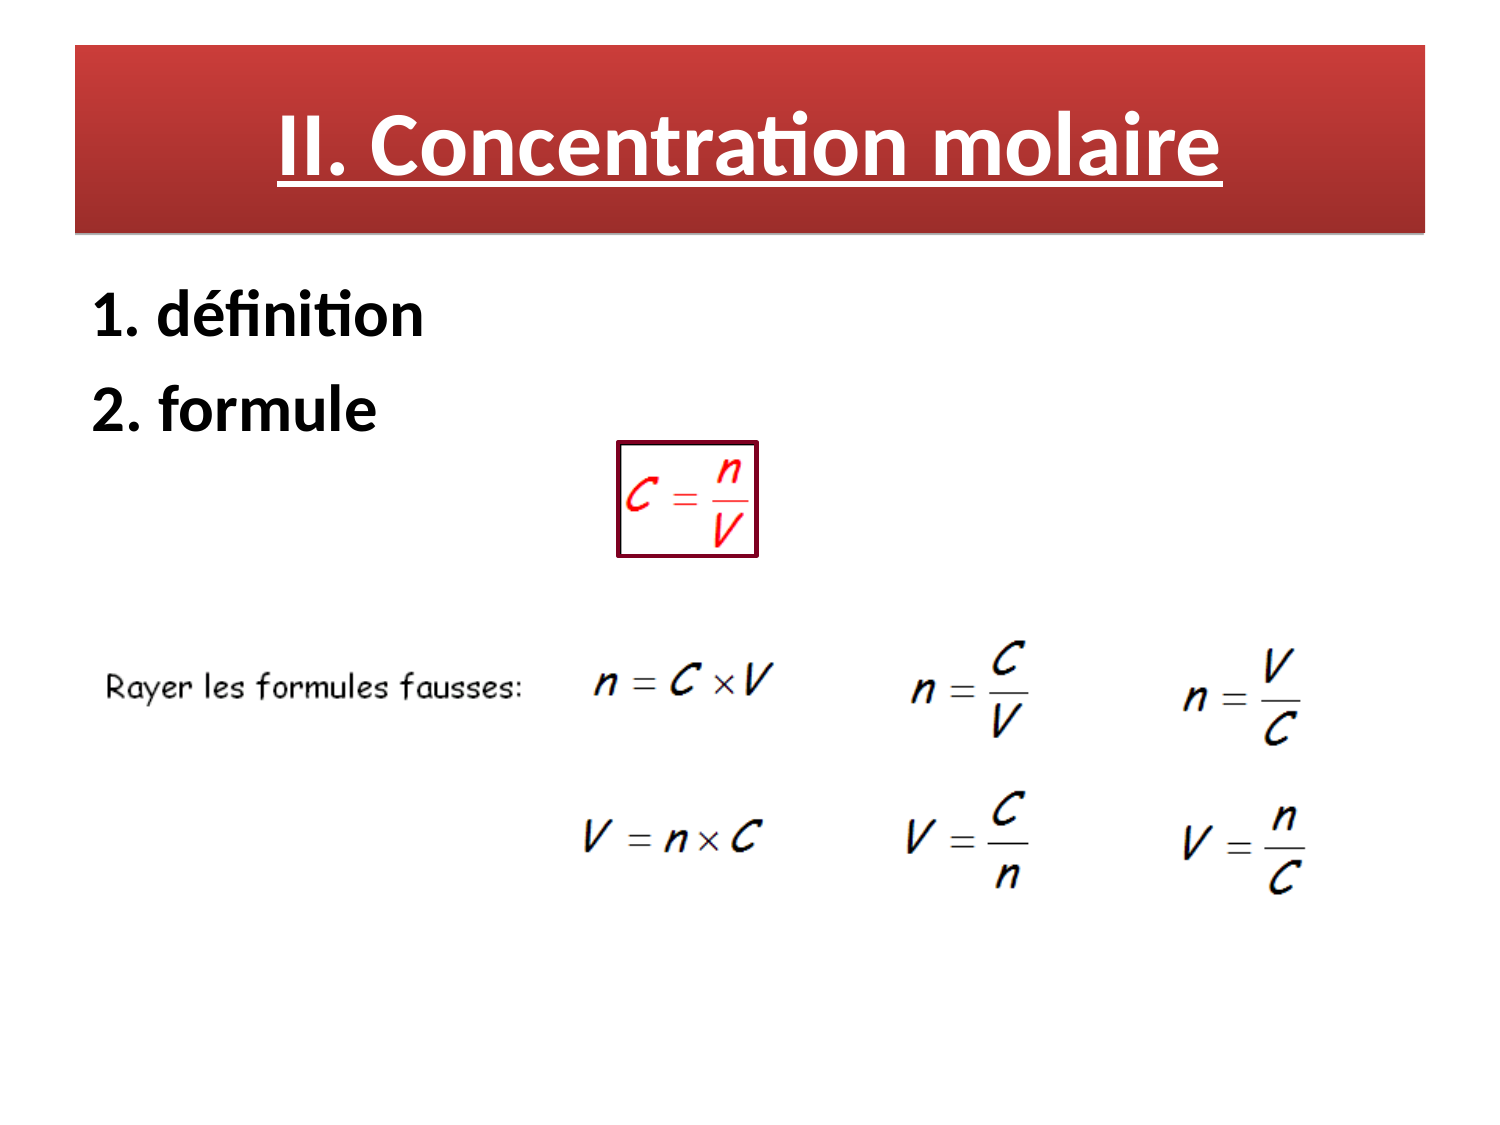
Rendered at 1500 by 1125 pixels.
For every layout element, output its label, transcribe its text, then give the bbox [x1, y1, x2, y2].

picture [100, 633, 1310, 901]
text_box 2. formule [76, 357, 502, 469]
picture [620, 444, 755, 554]
title II. Concentration molaire [75, 45, 1426, 233]
list 1. définition [75, 262, 532, 374]
